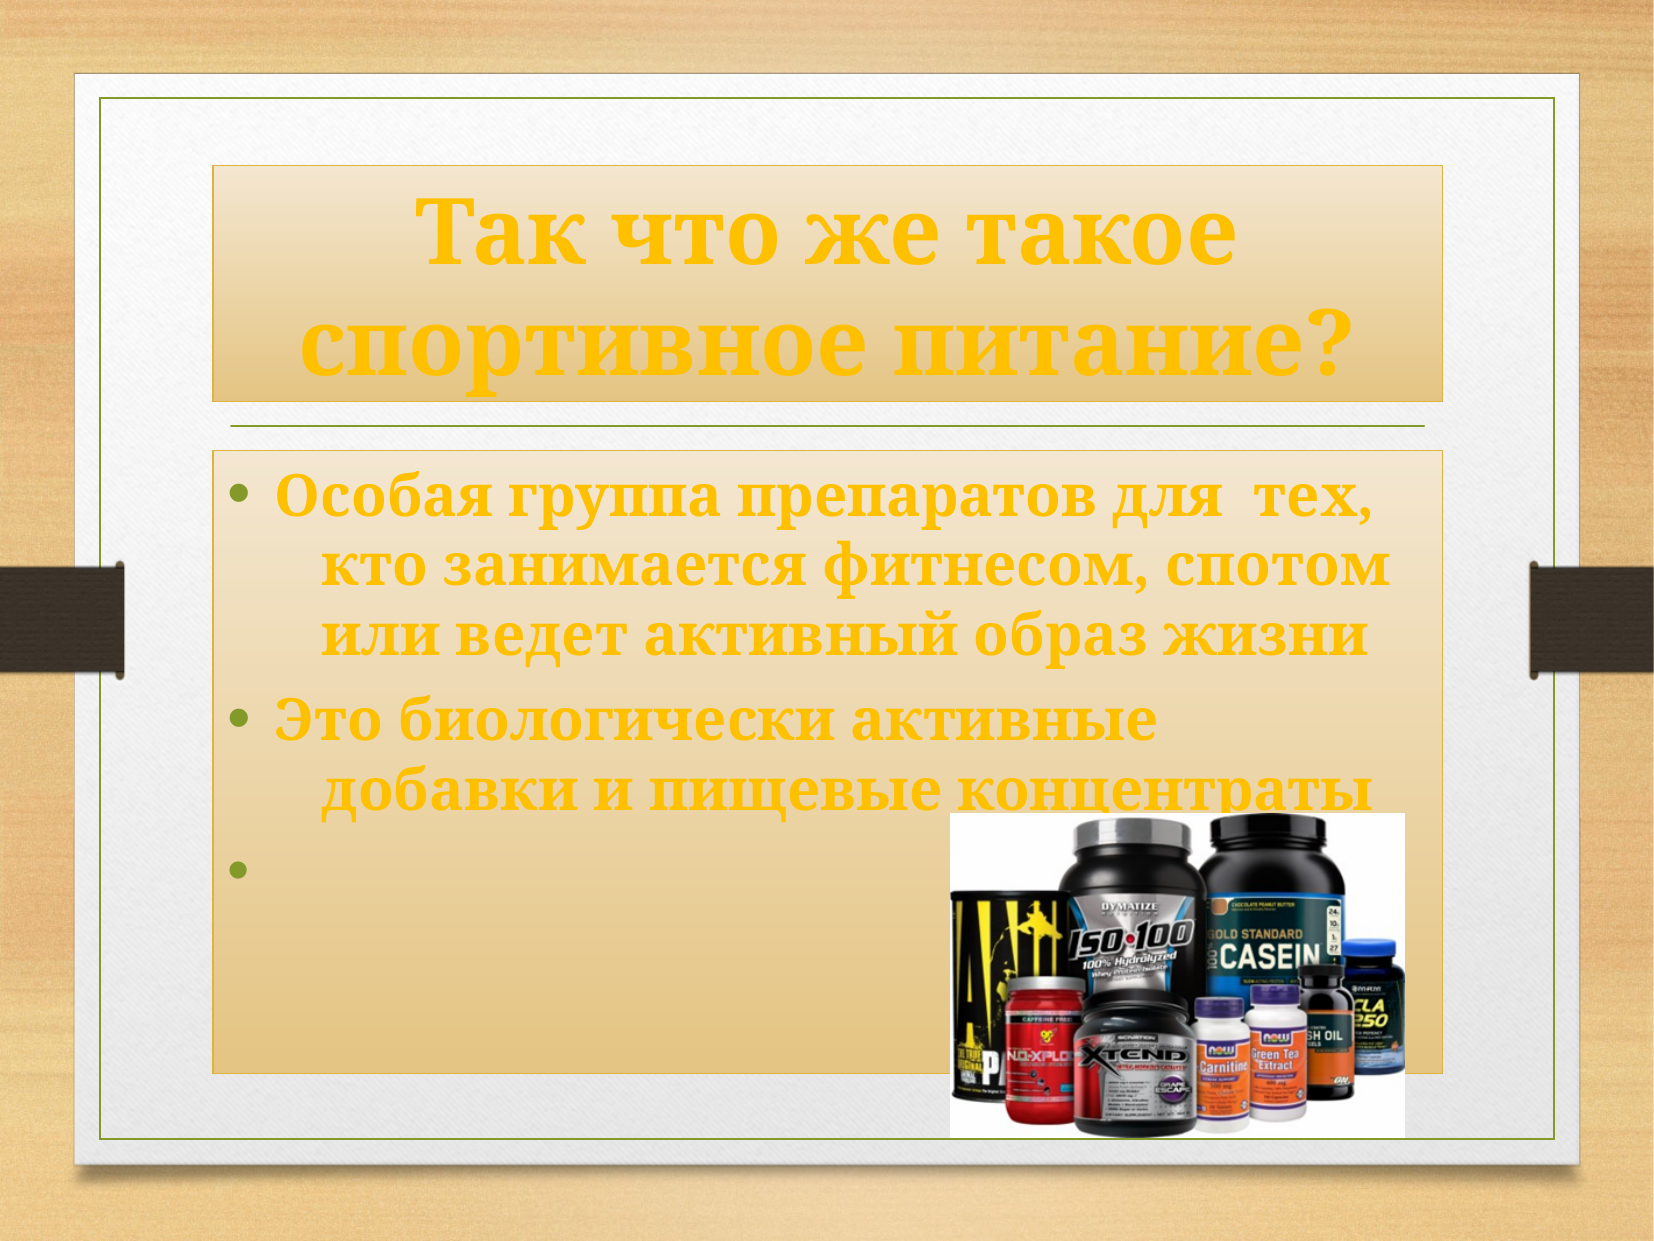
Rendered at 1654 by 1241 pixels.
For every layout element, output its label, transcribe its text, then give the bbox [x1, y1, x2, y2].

picture [950, 813, 1405, 1138]
list Особая группа препаратов для тех, кто занимается фитнесом, спотом или ведет активный образ жизни Это биологически активные добавки и пищевые концентраты [212, 450, 1443, 1074]
title Так что же такое спортивное питание? [212, 165, 1443, 402]
